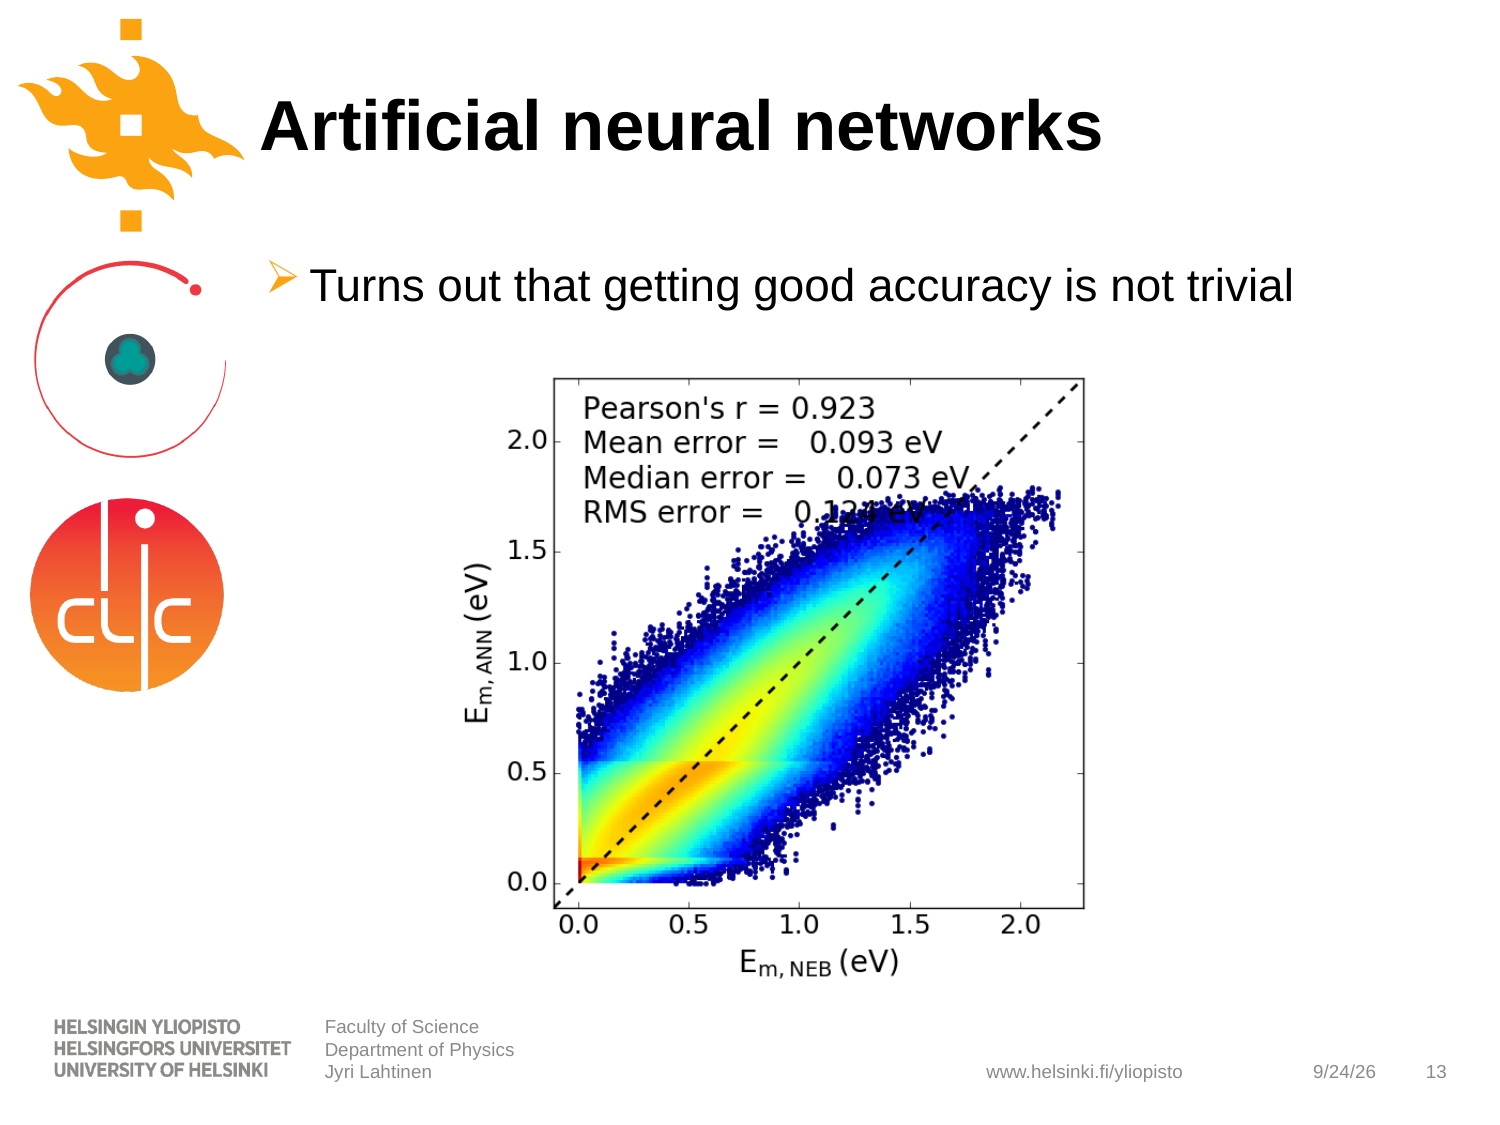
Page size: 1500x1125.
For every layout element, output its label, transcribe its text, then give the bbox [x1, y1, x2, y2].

slide_number 10/18/17 [1230, 1011, 1376, 1083]
picture [0, 255, 272, 740]
picture [53, 1017, 292, 1079]
title Artificial neural networks [259, 30, 1447, 214]
list Turns out that getting good accuracy is not trivial [265, 255, 1447, 988]
slide_number <number> [1376, 1011, 1447, 1083]
picture [345, 359, 1201, 1001]
footer Faculty of Science Department of Physics Jyri Lahtinen [324, 1011, 750, 1083]
